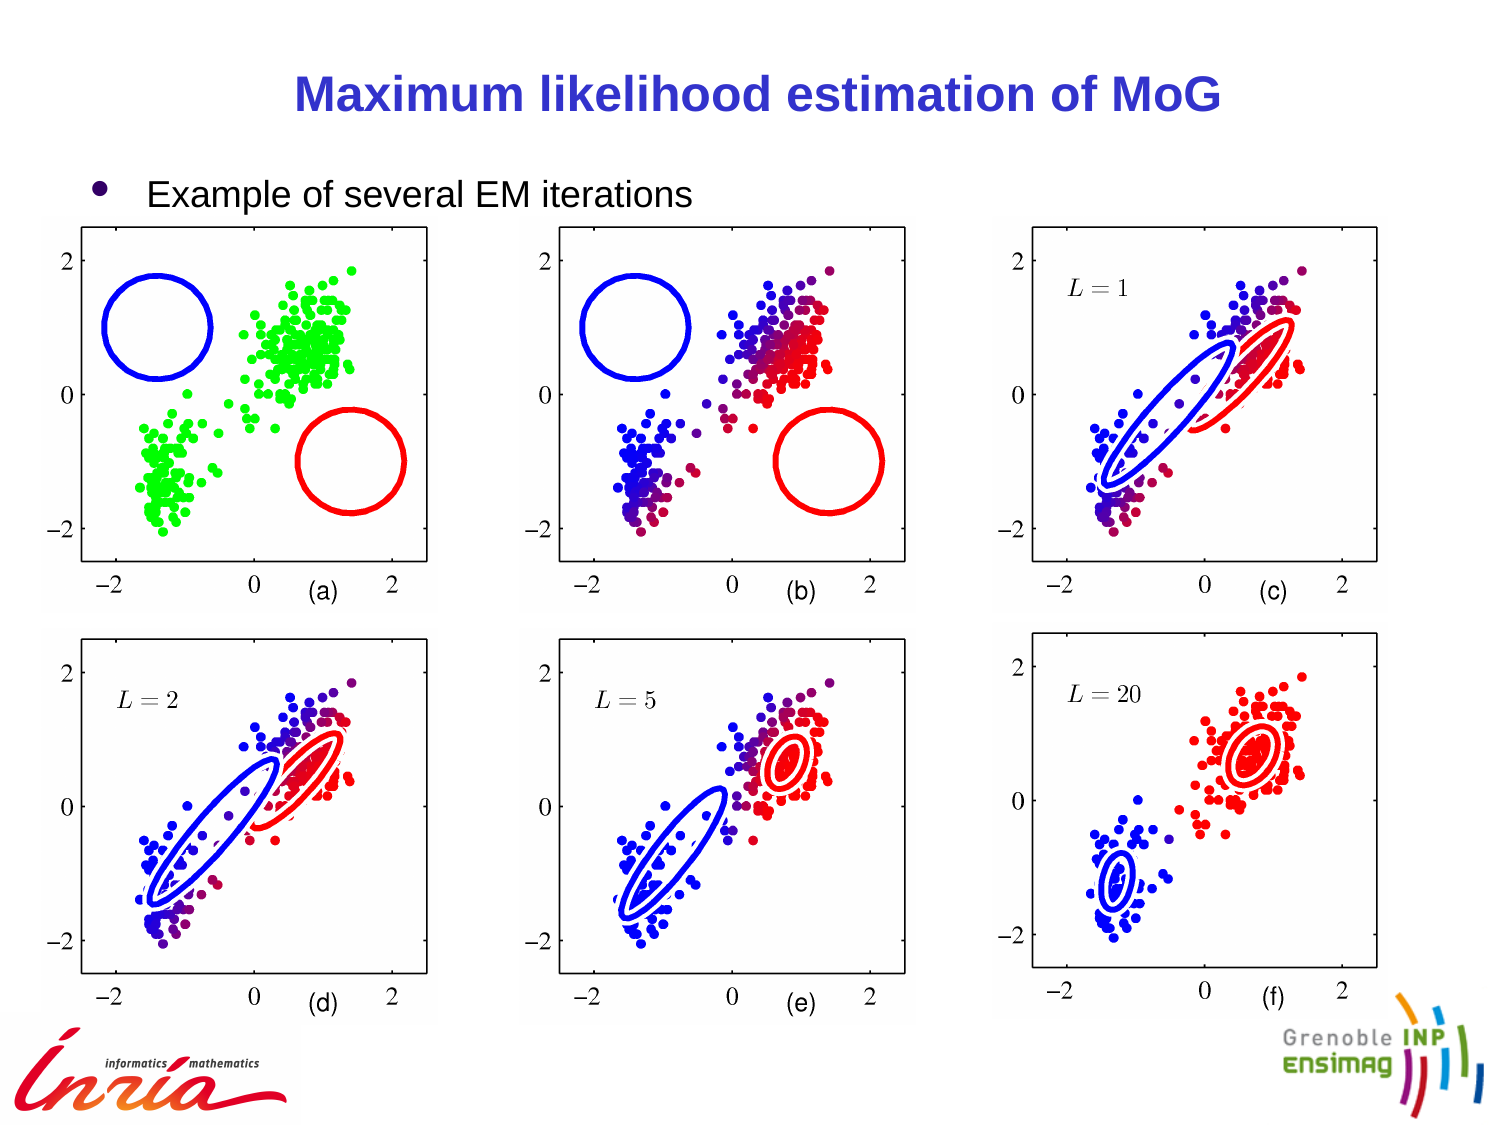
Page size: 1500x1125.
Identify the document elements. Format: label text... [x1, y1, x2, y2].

picture [41, 216, 438, 613]
list Example of several EM iterations [75, 162, 1426, 1101]
picture [1266, 986, 1489, 1125]
picture [0, 628, 438, 1125]
picture [992, 622, 1388, 1019]
picture [519, 628, 916, 1025]
title Maximum likelihood estimation of MoG [75, 45, 1426, 138]
picture [519, 216, 916, 613]
picture [992, 216, 1388, 613]
